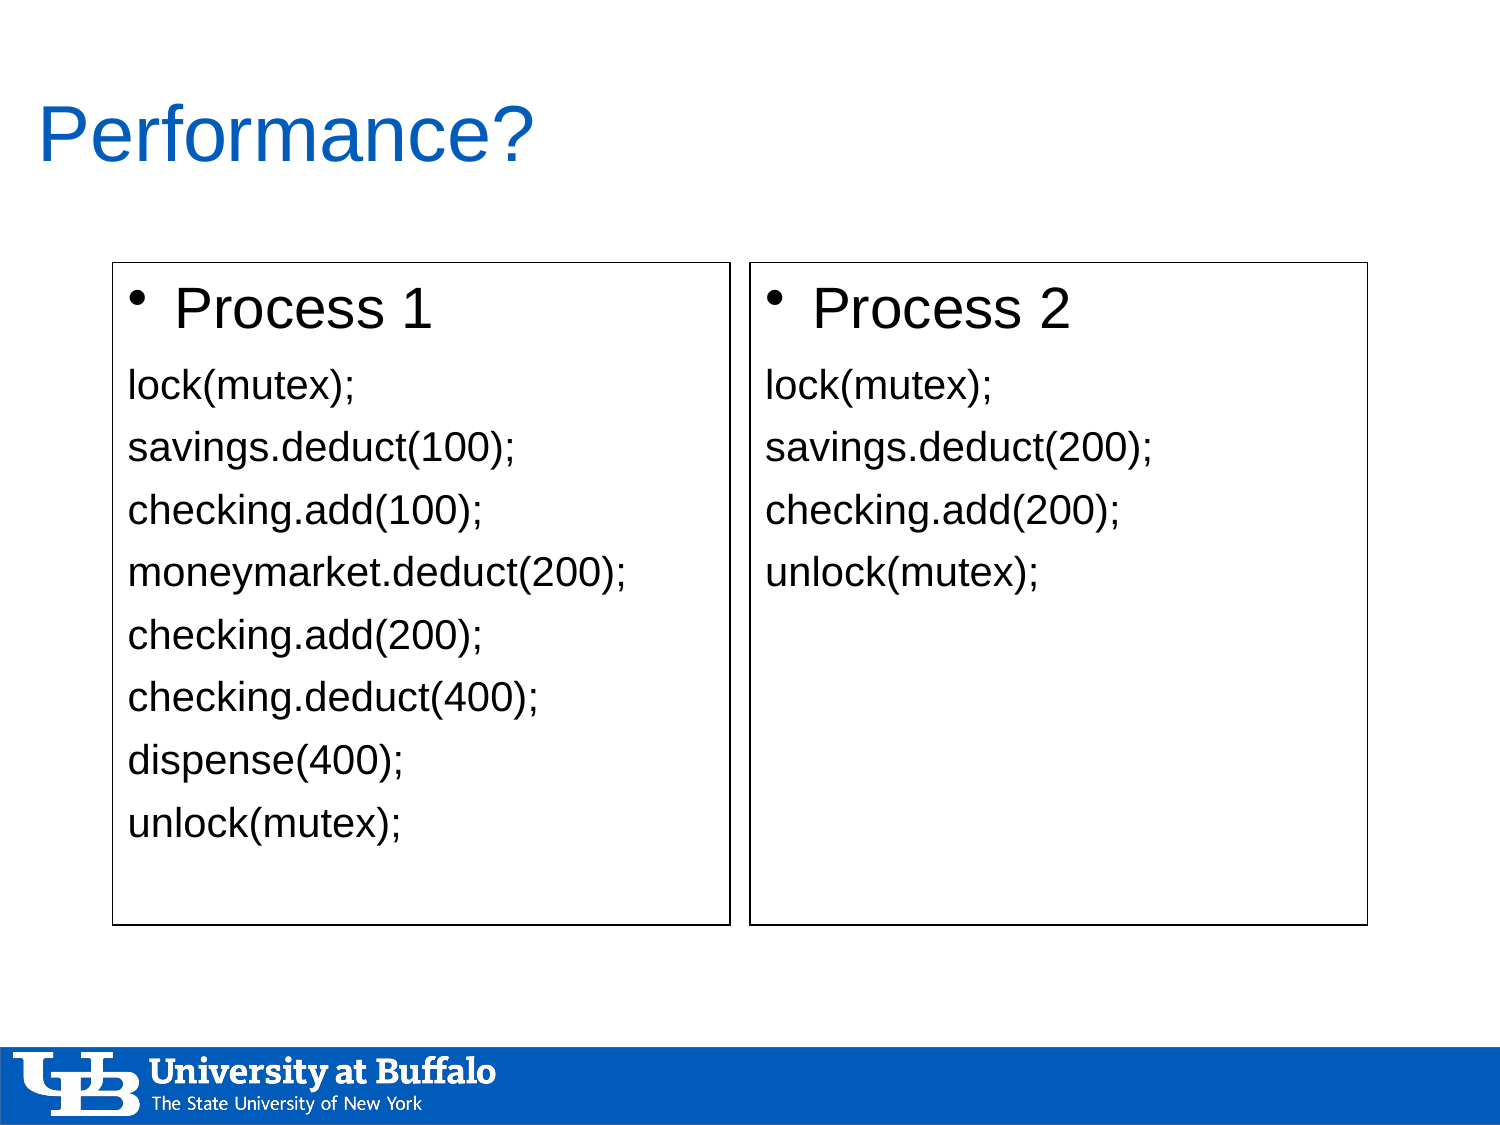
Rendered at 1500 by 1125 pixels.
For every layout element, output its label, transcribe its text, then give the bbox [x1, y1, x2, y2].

list Process 2 lock(mutex); savings.deduct(200); checking.add(200); unlock(mutex); [750, 262, 1368, 925]
list Process 1 lock(mutex); savings.deduct(100); checking.add(100); moneymarket.deduct(200); checking.add(200); checking.deduct(400); dispense(400); unlock(mutex); [112, 262, 731, 925]
title Performance? [37, 40, 1388, 228]
picture [13, 1052, 496, 1116]
